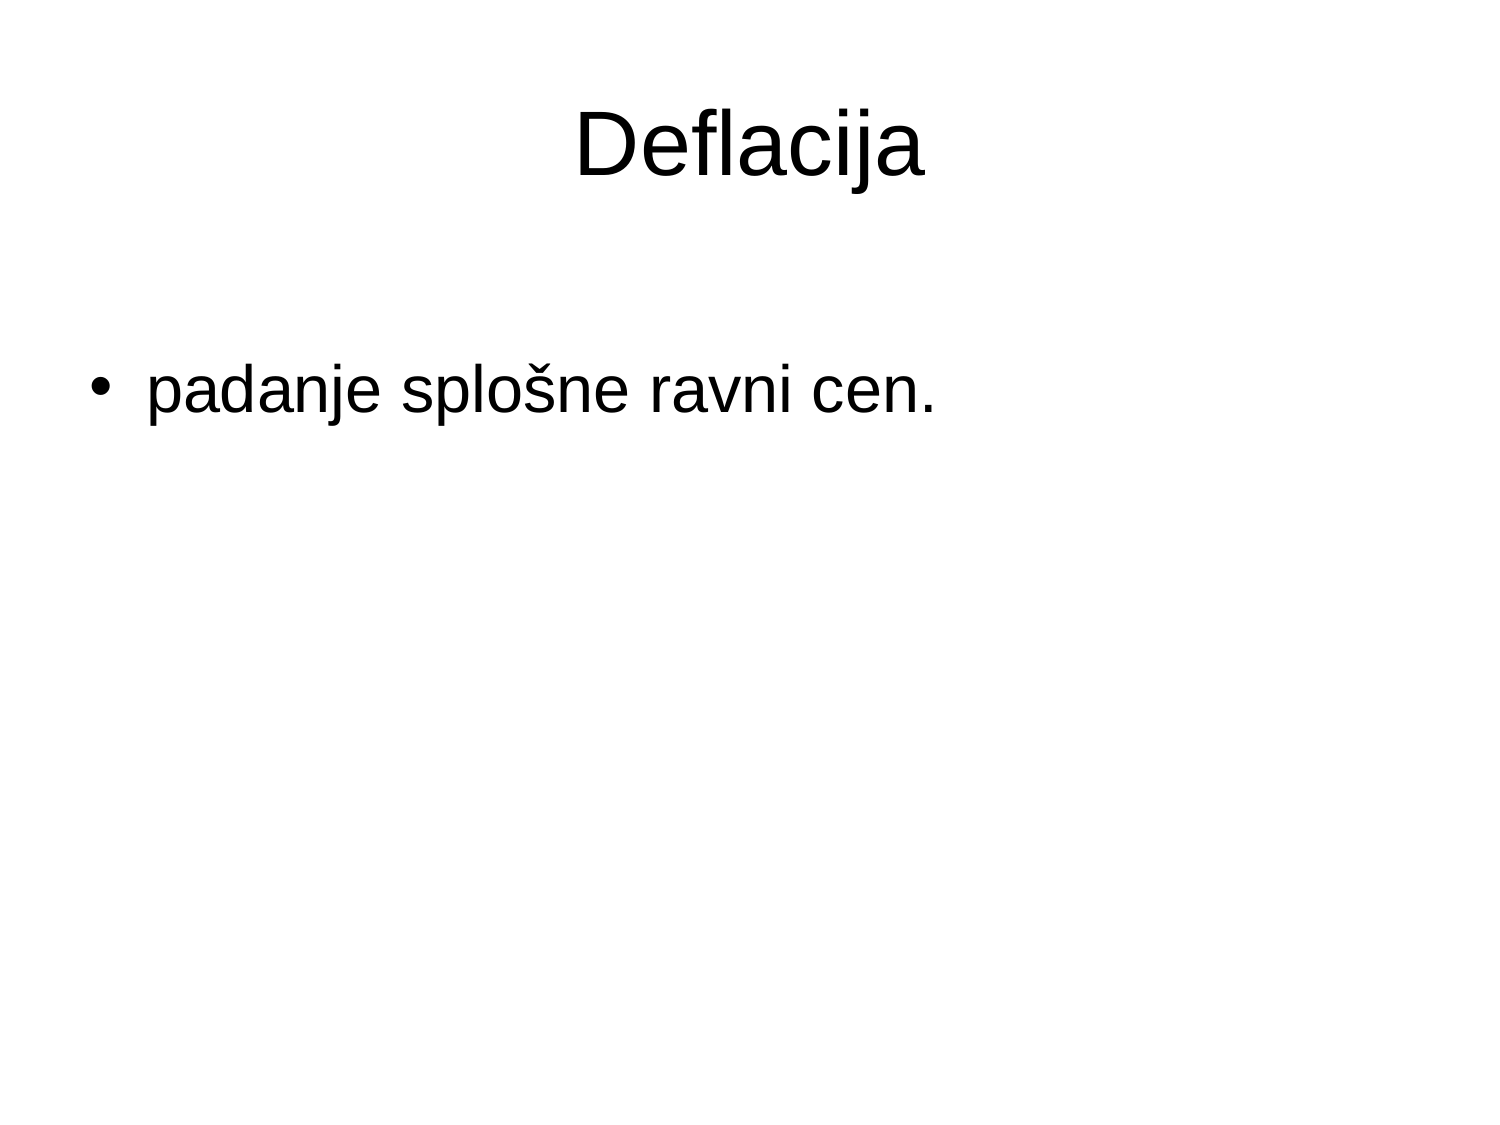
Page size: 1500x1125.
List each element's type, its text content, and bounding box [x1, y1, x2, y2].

title Deflacija [75, 45, 1426, 233]
list padanje splošne ravni cen. [75, 337, 1426, 1005]
